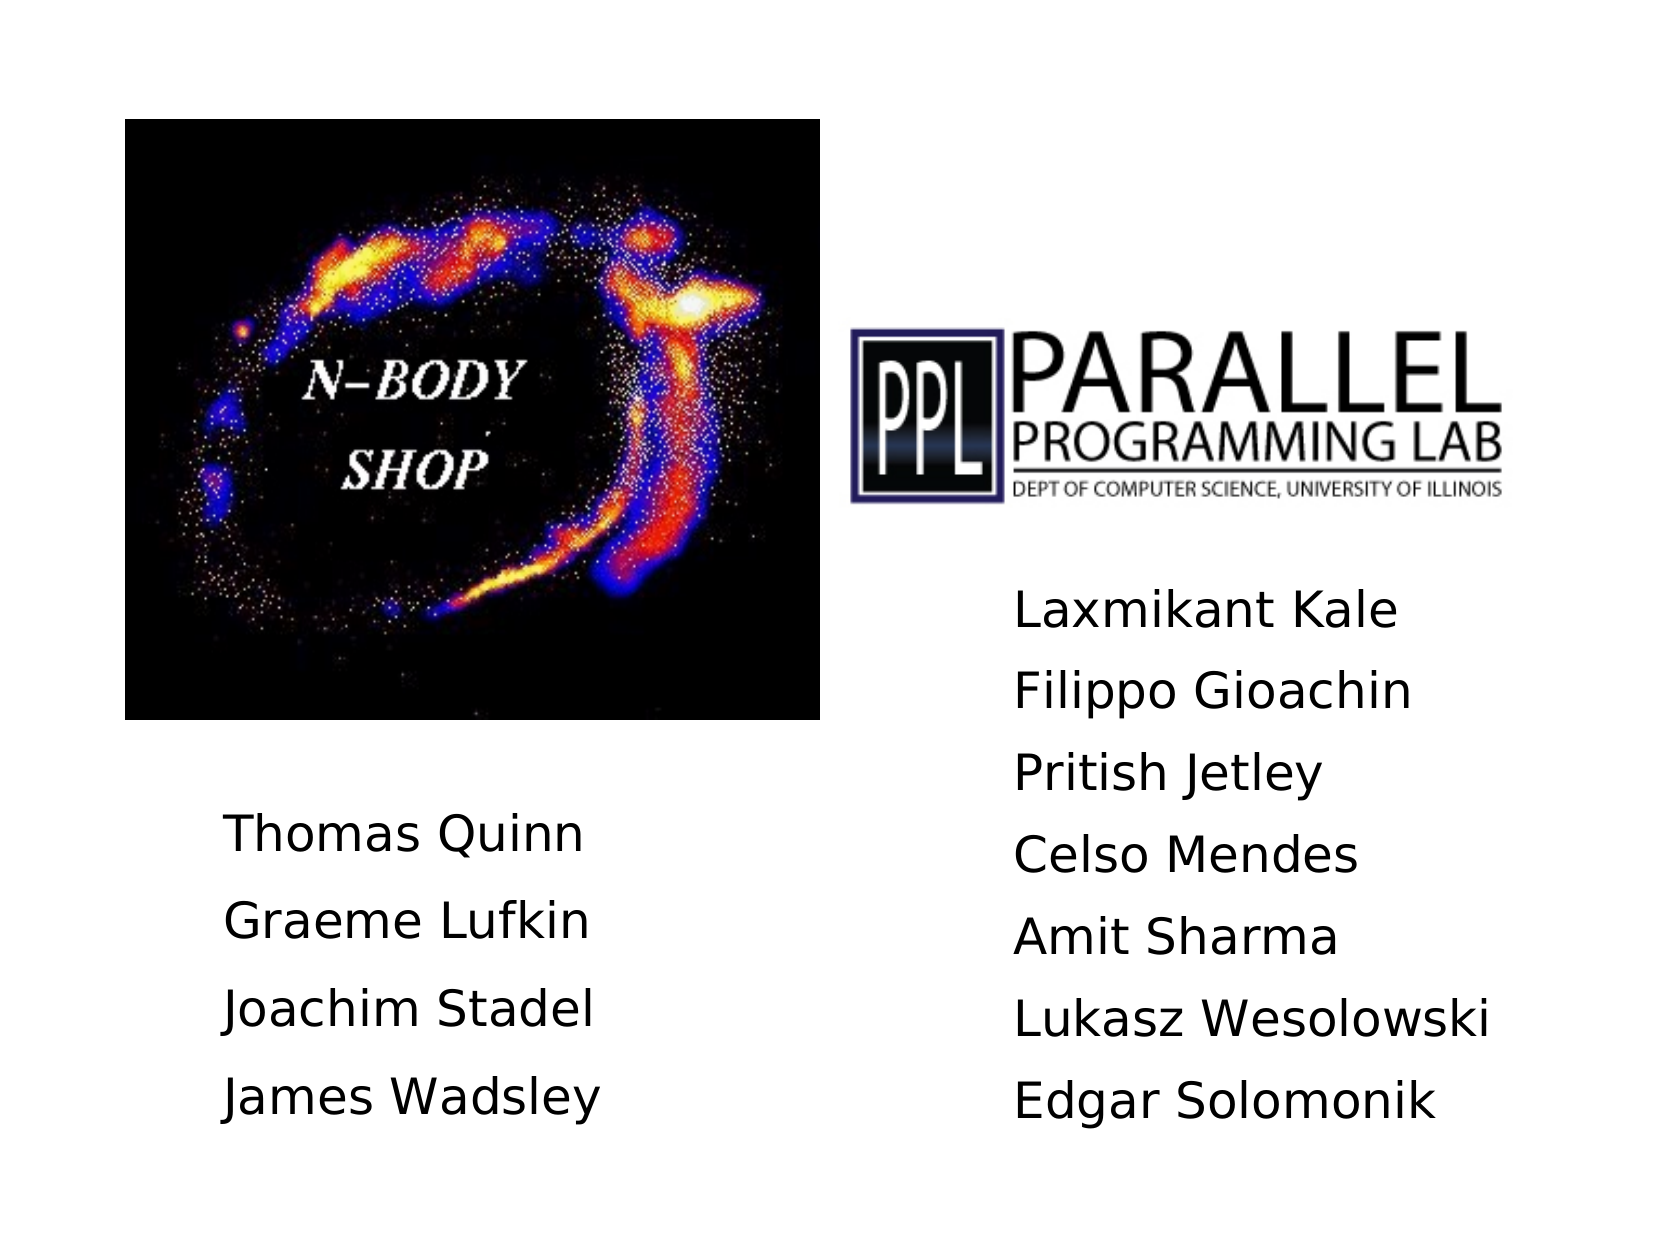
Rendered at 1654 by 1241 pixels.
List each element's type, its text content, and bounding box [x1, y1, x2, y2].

picture [838, 317, 1513, 519]
text_box Laxmikant Kale Filippo Gioachin Pritish Jetley Celso Mendes Amit Sharma Lukasz Wesolowski Edgar Solomonik [998, 573, 1559, 1138]
text_box Thomas Quinn Graeme Lufkin Joachim Stadel James Wadsley [208, 797, 655, 1134]
picture [125, 119, 820, 720]
